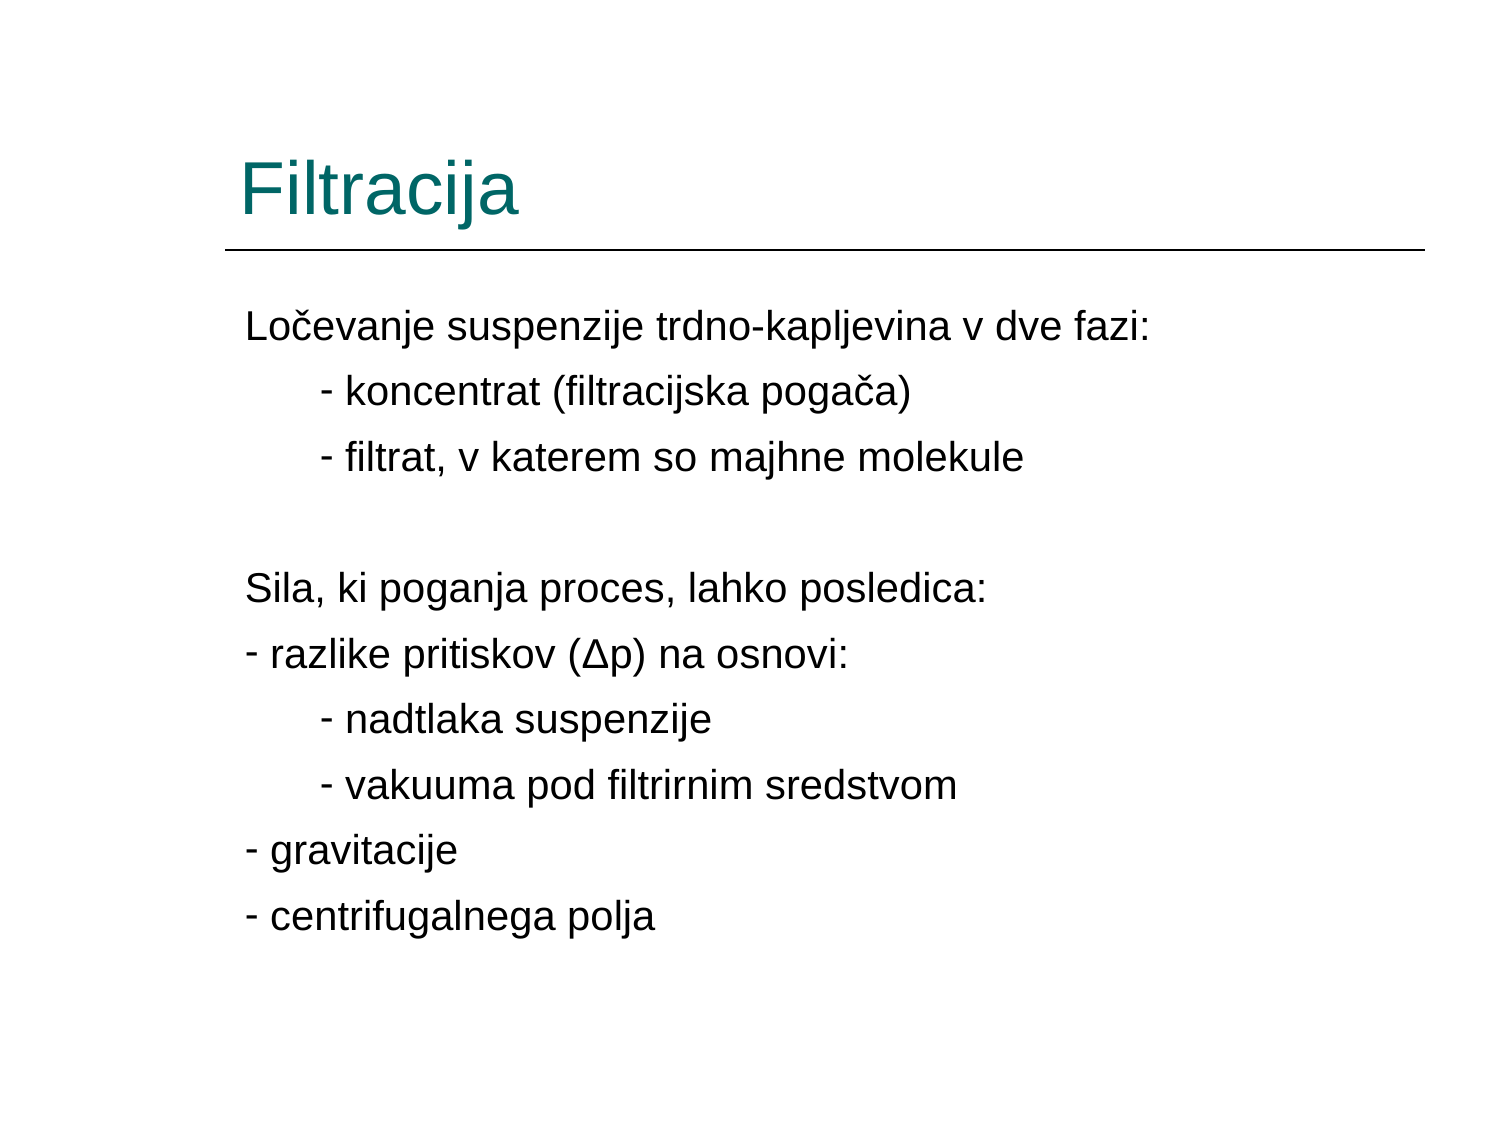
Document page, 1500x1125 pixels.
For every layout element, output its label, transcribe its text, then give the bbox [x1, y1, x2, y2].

text_box Ločevanje suspenzije trdno-kapljevina v dve fazi: koncentrat (filtracijska pogača) filtrat, v katerem so majhne molekule Sila, ki poganja proces, lahko posledica: razlike pritiskov (Δp) na osnovi: nadtlaka suspenzije vakuuma pod filtrirnim sredstvom gravitacije centrifugalnega polja [229, 290, 1270, 947]
title Filtracija [224, 49, 1425, 237]
